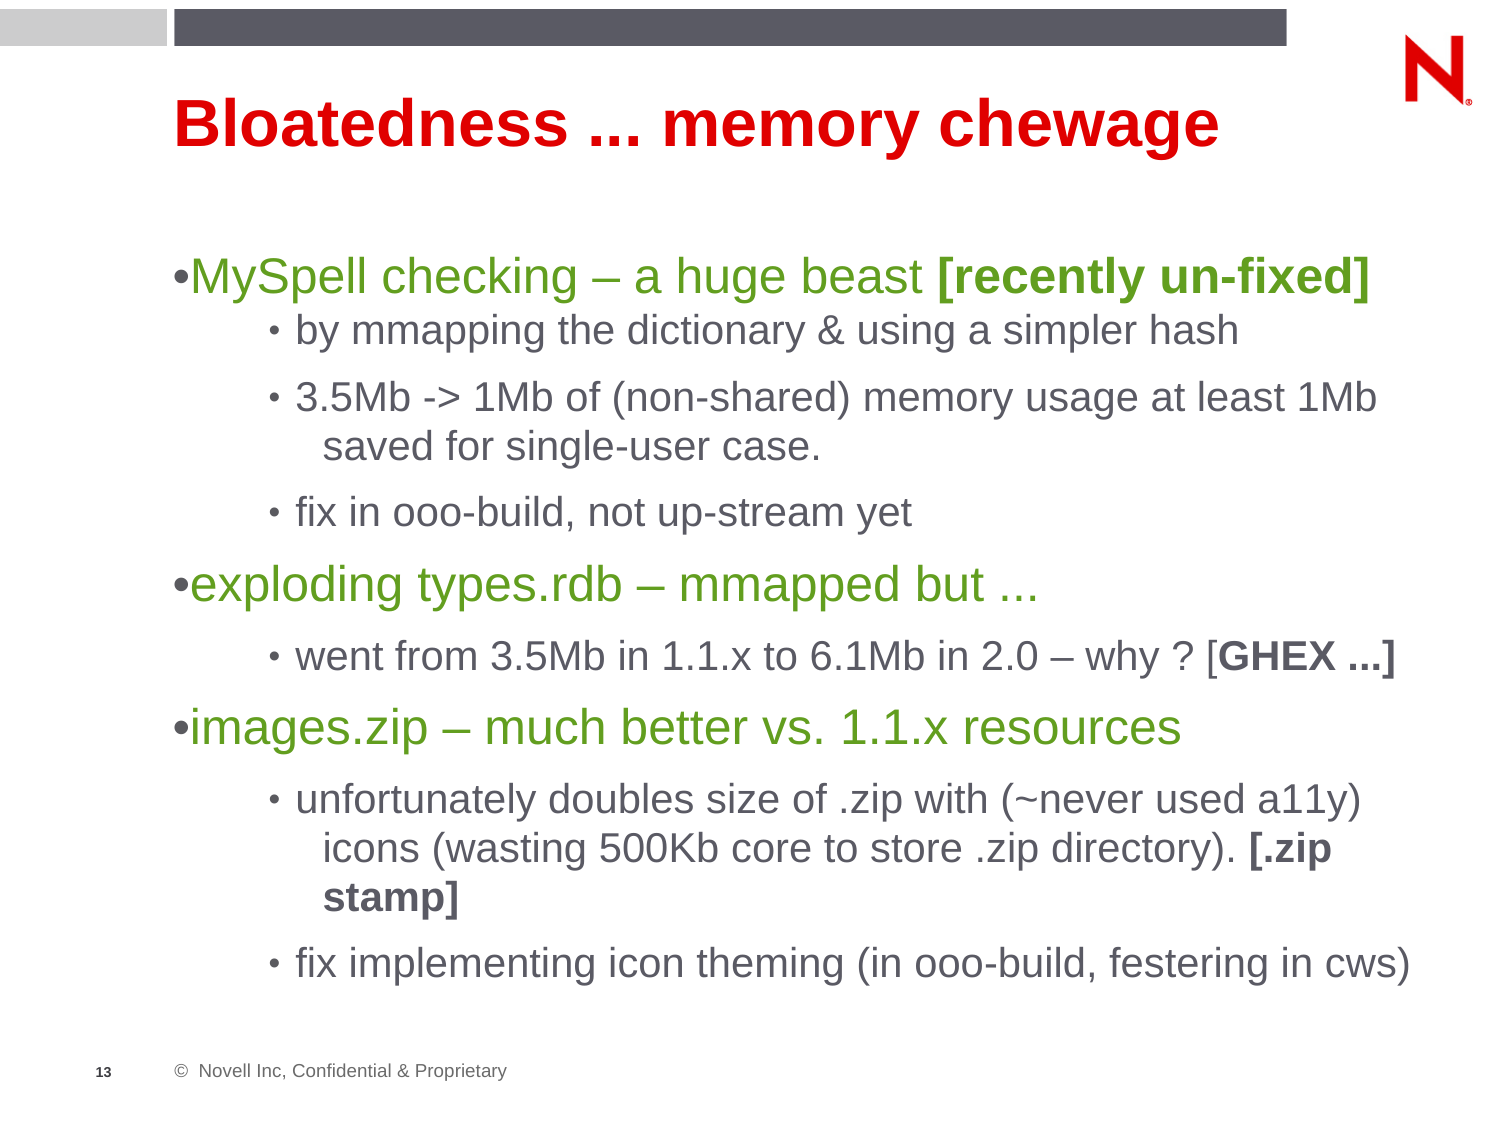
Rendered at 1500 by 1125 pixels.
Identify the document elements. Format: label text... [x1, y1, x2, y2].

list MySpell checking – a huge beast [recently un-fixed] by mmapping the dictionary & using a simpler hash 3.5Mb -> 1Mb of (non-shared) memory usage at least 1Mb saved for single-user case. fix in ooo-build, not up-stream yet exploding types.rdb – mmapped but ... went from 3.5Mb in 1.1.x to 6.1Mb in 2.0 – why ? [GHEX ...] images.zip – much better vs. 1.1.x resources unfortunately doubles size of .zip with (~never used a11y) icons (wasting 500Kb core to store .zip directory). [.zip stamp] fix implementing icon theming (in ooo-build, festering in cws) [172, 246, 1413, 977]
title Bloatedness ... memory chewage [173, 41, 1395, 205]
picture [1403, 32, 1473, 107]
